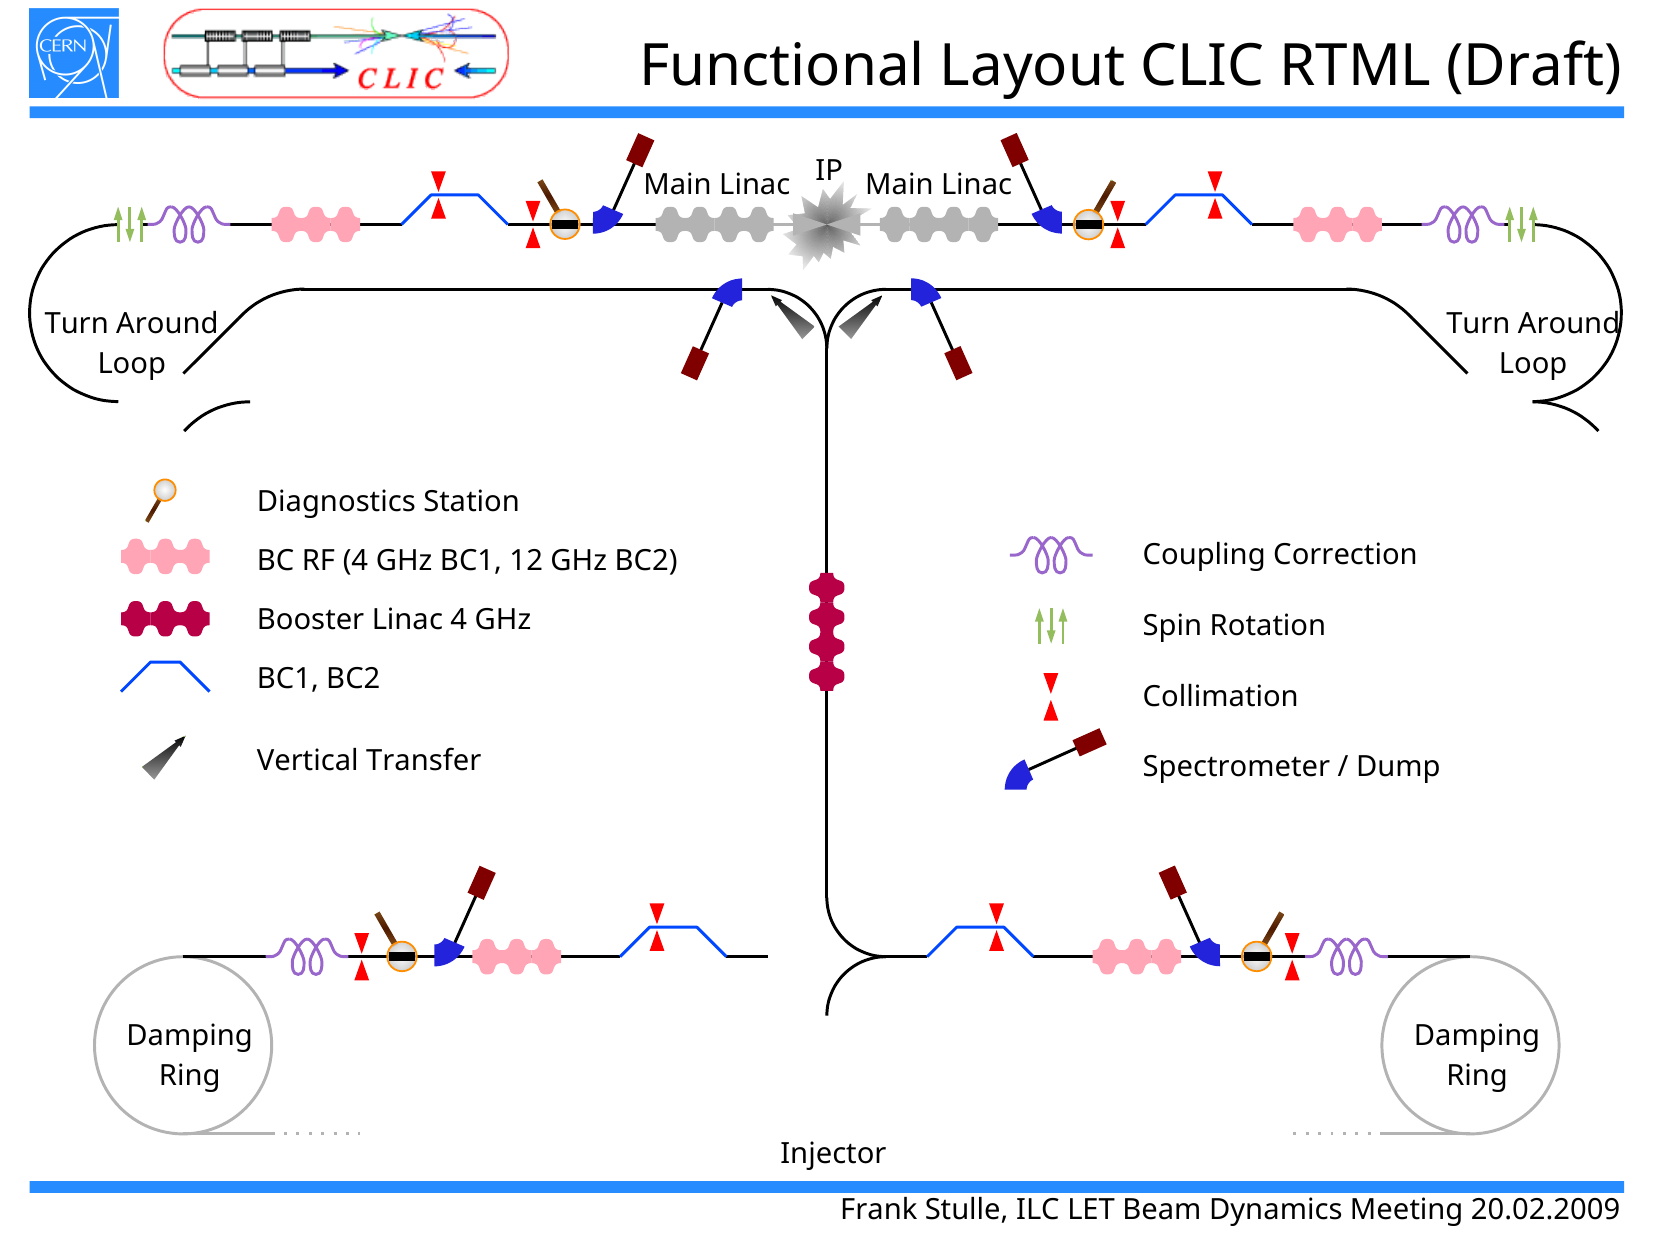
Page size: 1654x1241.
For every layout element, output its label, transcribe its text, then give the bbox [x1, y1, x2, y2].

text_box [121, 601, 210, 637]
text_box Main Linac [850, 155, 1022, 207]
text_box [434, 937, 465, 967]
text_box [1293, 206, 1382, 243]
text_box [141, 735, 186, 780]
text_box Turn Around Loop [29, 295, 223, 382]
text_box [809, 572, 845, 691]
text_box Injector [765, 1124, 892, 1176]
title Functional Layout CLIC RTML (Draft) [210, 0, 1623, 184]
text_box [431, 197, 446, 219]
text_box [787, 214, 793, 222]
text_box [649, 903, 665, 925]
text_box [1110, 227, 1126, 249]
text_box [537, 179, 580, 239]
text_box [1284, 933, 1300, 954]
text_box [989, 903, 1004, 925]
picture [159, 4, 210, 106]
text_box BC RF (4 GHz BC1, 12 GHz BC2) [242, 531, 716, 582]
text_box IP [800, 141, 859, 193]
picture [29, 8, 119, 98]
text_box [525, 227, 541, 249]
text_box [783, 225, 861, 271]
text_box [1189, 937, 1221, 967]
text_box Spectrometer / Dump [1127, 738, 1436, 789]
text_box [592, 205, 624, 234]
text_box [1092, 938, 1182, 975]
text_box BC1, BC2 [242, 649, 402, 700]
text_box [655, 206, 774, 243]
text_box [1072, 728, 1107, 757]
text_box [626, 133, 655, 168]
text_box [525, 200, 541, 222]
text_box [144, 479, 176, 523]
text_box Main Linac [628, 155, 800, 207]
text_box Damping Ring [111, 1006, 259, 1093]
text_box Spin Rotation [1127, 596, 1334, 647]
text_box Diagnostics Station [242, 472, 523, 523]
text_box [1241, 911, 1285, 972]
text_box [1158, 865, 1187, 900]
text_box [271, 206, 361, 243]
text_box [1073, 179, 1117, 240]
text_box [1284, 959, 1300, 981]
text_box [467, 865, 496, 900]
text_box Booster Linac 4 GHz [242, 590, 543, 641]
text_box Turn Around Loop [1431, 295, 1624, 382]
text_box [472, 938, 562, 975]
text_box Collimation [1127, 667, 1303, 718]
text_box [1207, 197, 1223, 219]
text_box [1110, 200, 1126, 222]
text_box [374, 911, 417, 972]
text_box Coupling Correction [1127, 525, 1417, 576]
text_box [1207, 171, 1223, 192]
text_box [911, 278, 942, 307]
text_box [989, 930, 1004, 951]
text_box [944, 346, 973, 381]
text_box Damping Ring [1399, 1006, 1546, 1093]
text_box [354, 933, 370, 954]
text_box [1000, 132, 1029, 168]
text_box [838, 295, 883, 340]
text_box [1043, 673, 1059, 694]
text_box [799, 193, 872, 224]
text_box Vertical Transfer [242, 732, 487, 783]
text_box [431, 171, 446, 192]
text_box [680, 346, 710, 381]
text_box [121, 538, 210, 575]
text_box [770, 295, 815, 340]
text_box [711, 278, 743, 307]
text_box [354, 959, 370, 981]
text_box [1004, 759, 1034, 790]
text_box [1031, 205, 1062, 234]
text_box [649, 930, 665, 951]
text_box [1043, 699, 1059, 721]
text_box [879, 206, 999, 243]
